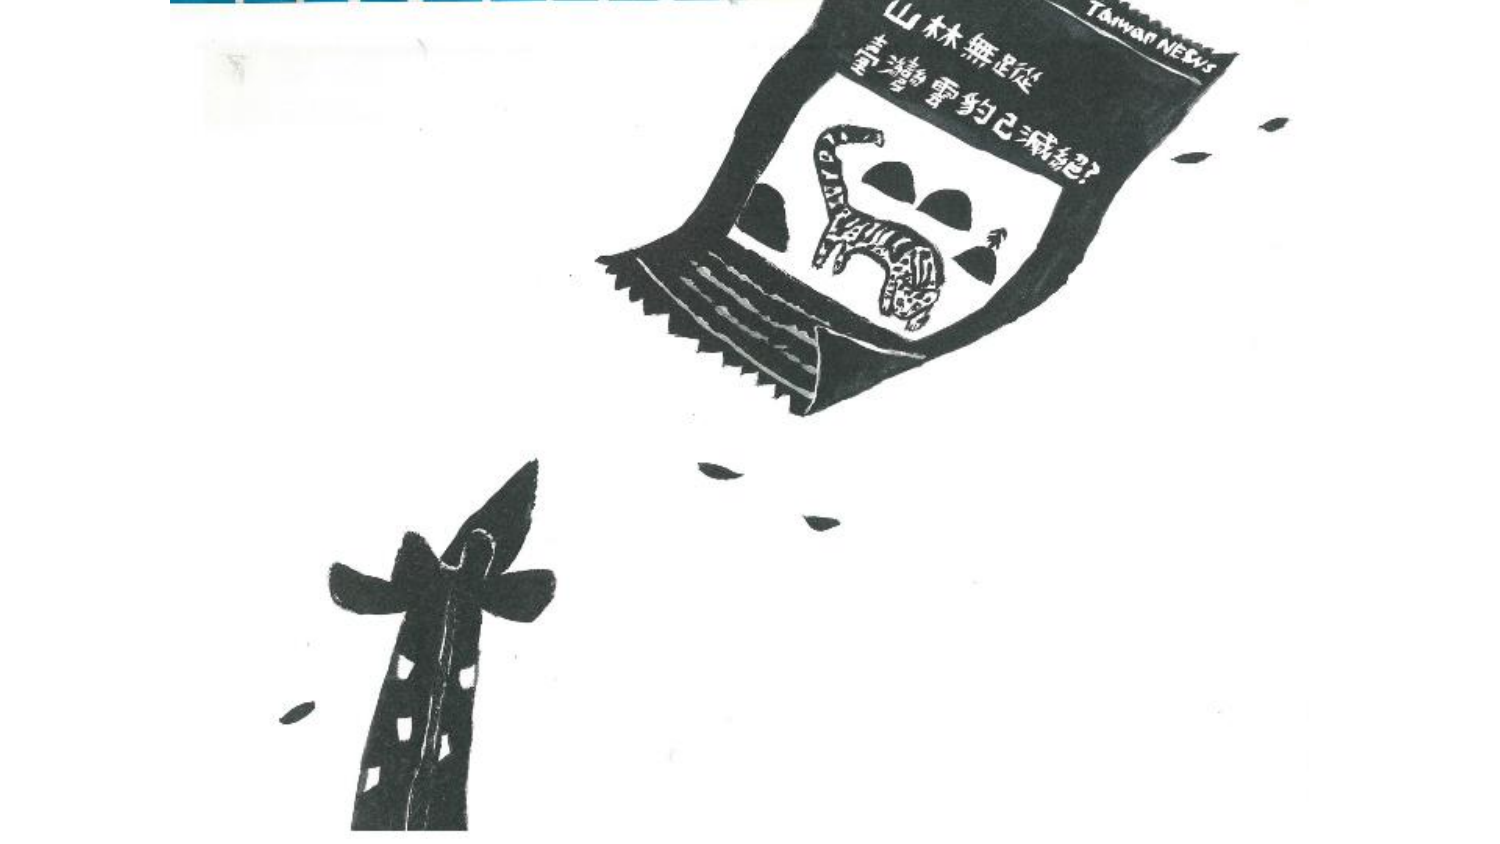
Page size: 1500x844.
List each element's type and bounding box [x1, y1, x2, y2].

picture [170, 0, 1309, 839]
